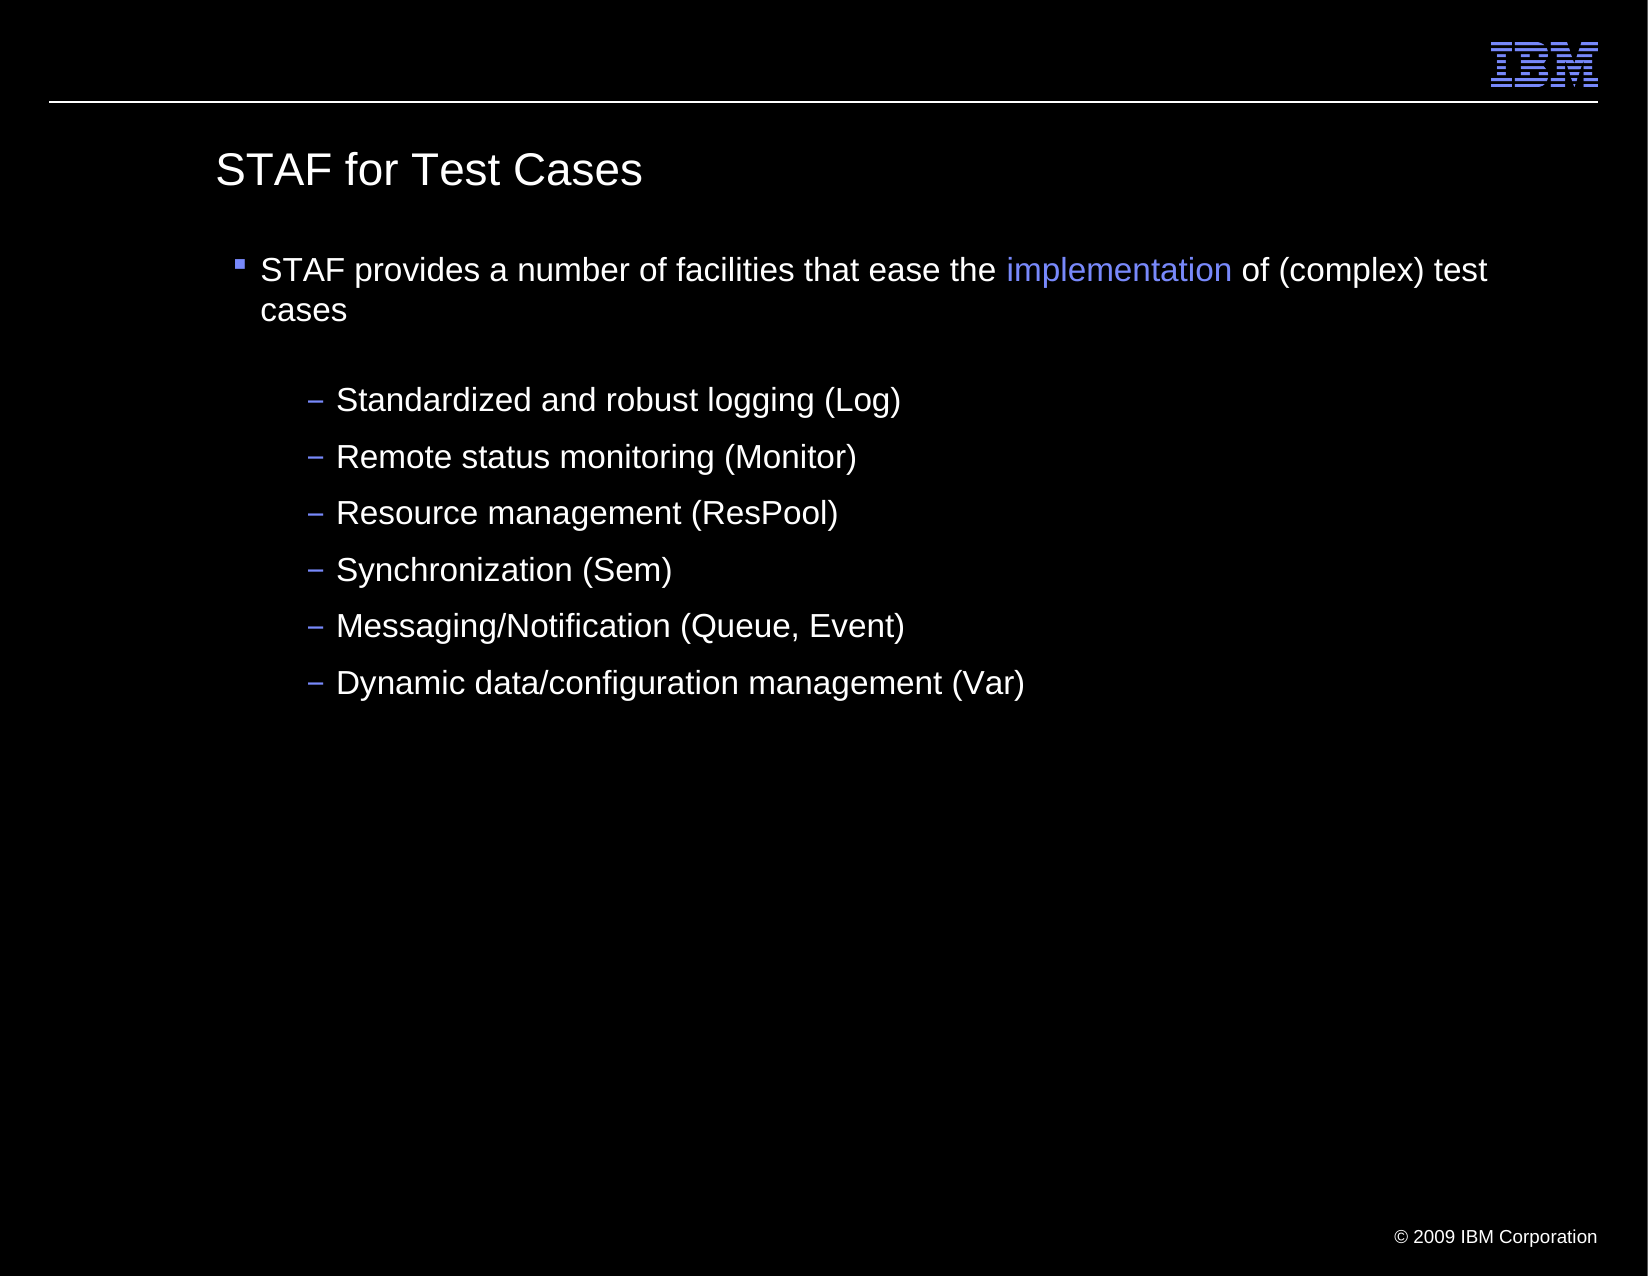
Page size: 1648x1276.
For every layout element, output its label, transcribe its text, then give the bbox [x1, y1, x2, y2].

picture [1491, 42, 1598, 87]
title STAF for Test Cases [198, 137, 1648, 231]
text_box STAF provides a number of facilities that ease the implementation of (complex) test cases Standardized and robust logging (Log) Remote status monitoring (Monitor) Resource management (ResPool) Synchronization (Sem) Messaging/Notification (Queue, Event) Dynamic data/configuration management (Var) [232, 248, 1582, 1188]
